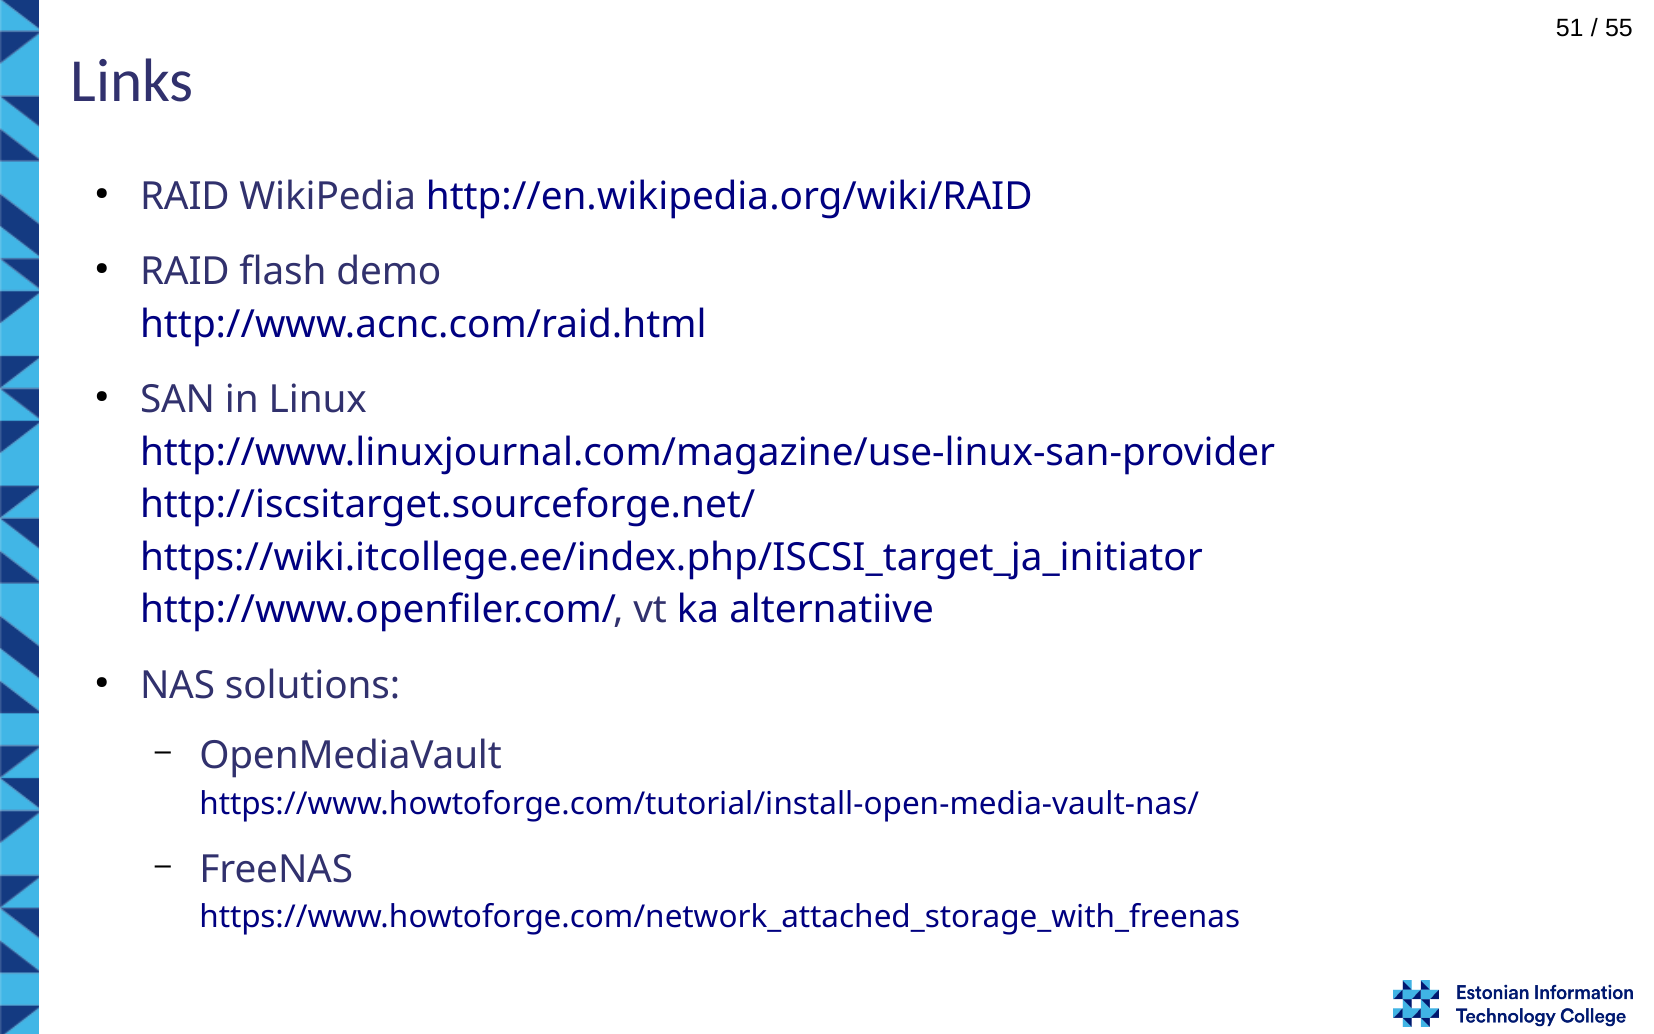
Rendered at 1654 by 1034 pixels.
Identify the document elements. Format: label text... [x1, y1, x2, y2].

list RAID WikiPedia http://en.wikipedia.org/wiki/RAID RAID flash demo http://www.acnc.com/raid.html SAN in Linux http://www.linuxjournal.com/magazine/use-linux-san-provider http://iscsitarget.sourceforge.net/ https://wiki.itcollege.ee/index.php/ISCSI_target_ja_initiator http://www.openfiler.com/, vt ka alternatiive NAS solutions: OpenMediaVault https://www.howtoforge.com/tutorial/install-open-media-vault-nas/ FreeNAS https://www.howtoforge.com/network_attached_storage_with_freenas [80, 168, 1536, 945]
picture [1393, 980, 1633, 1027]
title Links [70, 41, 1630, 130]
